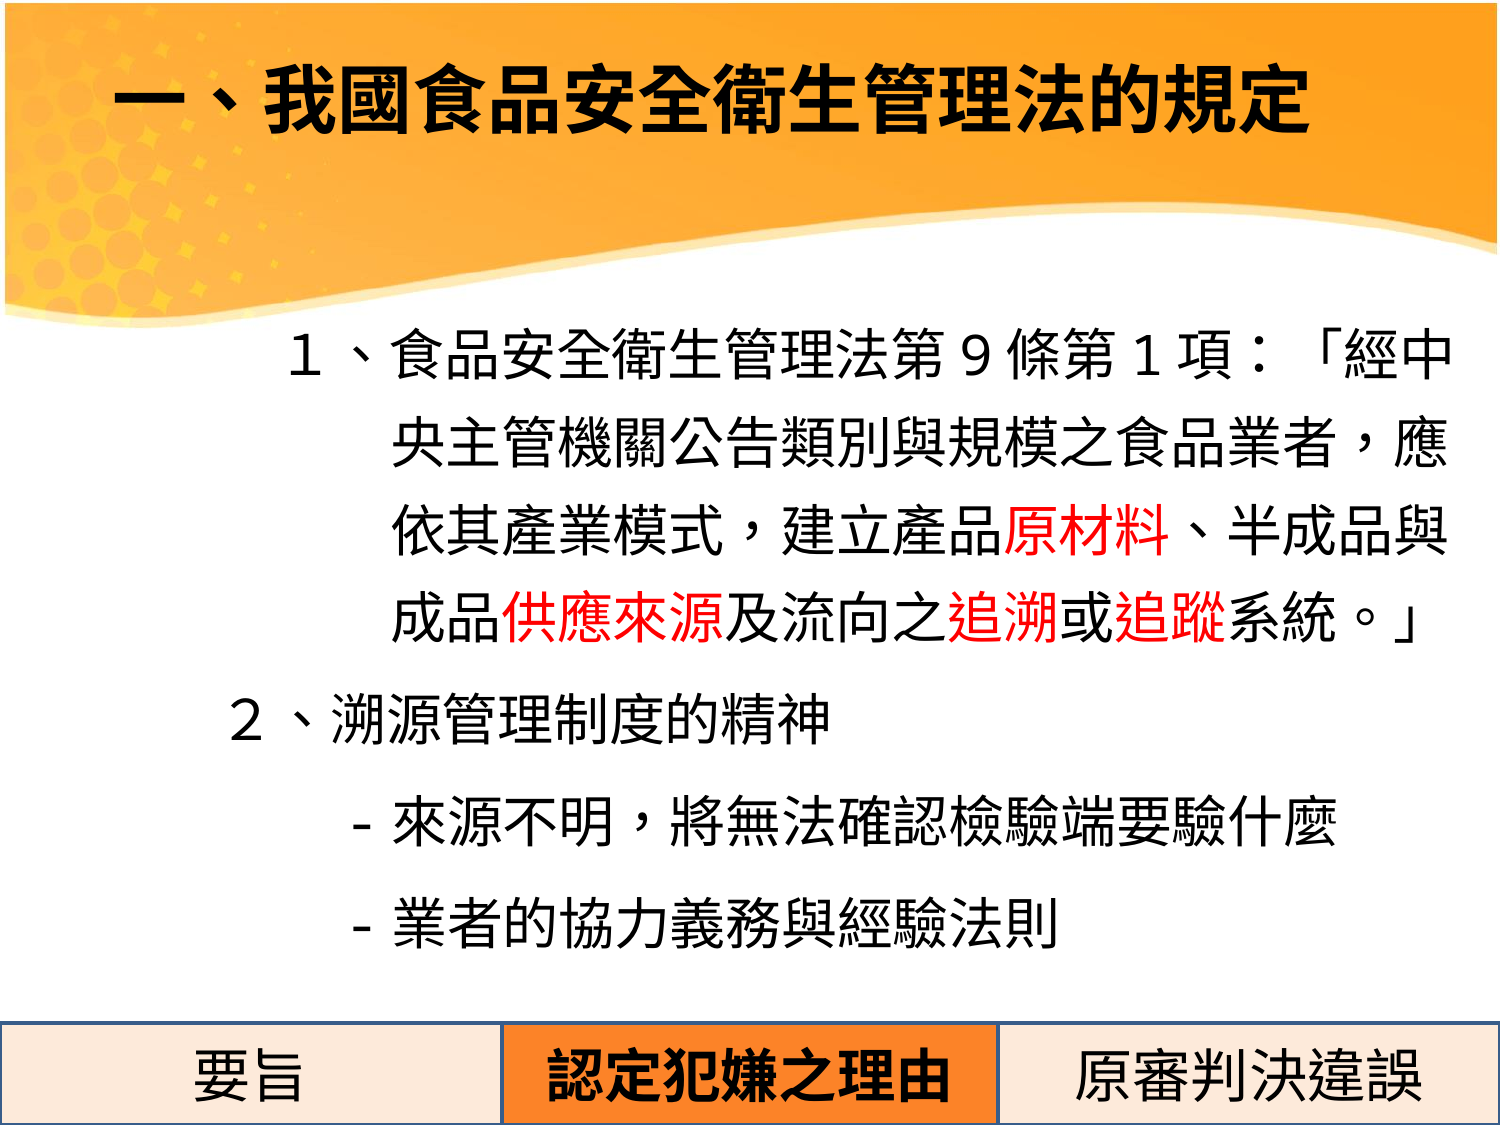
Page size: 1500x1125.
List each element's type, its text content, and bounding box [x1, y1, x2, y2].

title 一、我國食品安全衛生管理法的規定 [75, 45, 1426, 233]
list １、食品安全衛生管理法第9條第1項：「經中央主管機關公告類別與規模之食品業者，應依其產業模式，建立產品原材料、半成品與成品供應來源及流向之追溯或追蹤系統。」 ２、溯源管理制度的精神 -來源不明，將無法確認檢驗端要驗什麼 -業者的協力義務與經驗法則 [150, 290, 1500, 1024]
